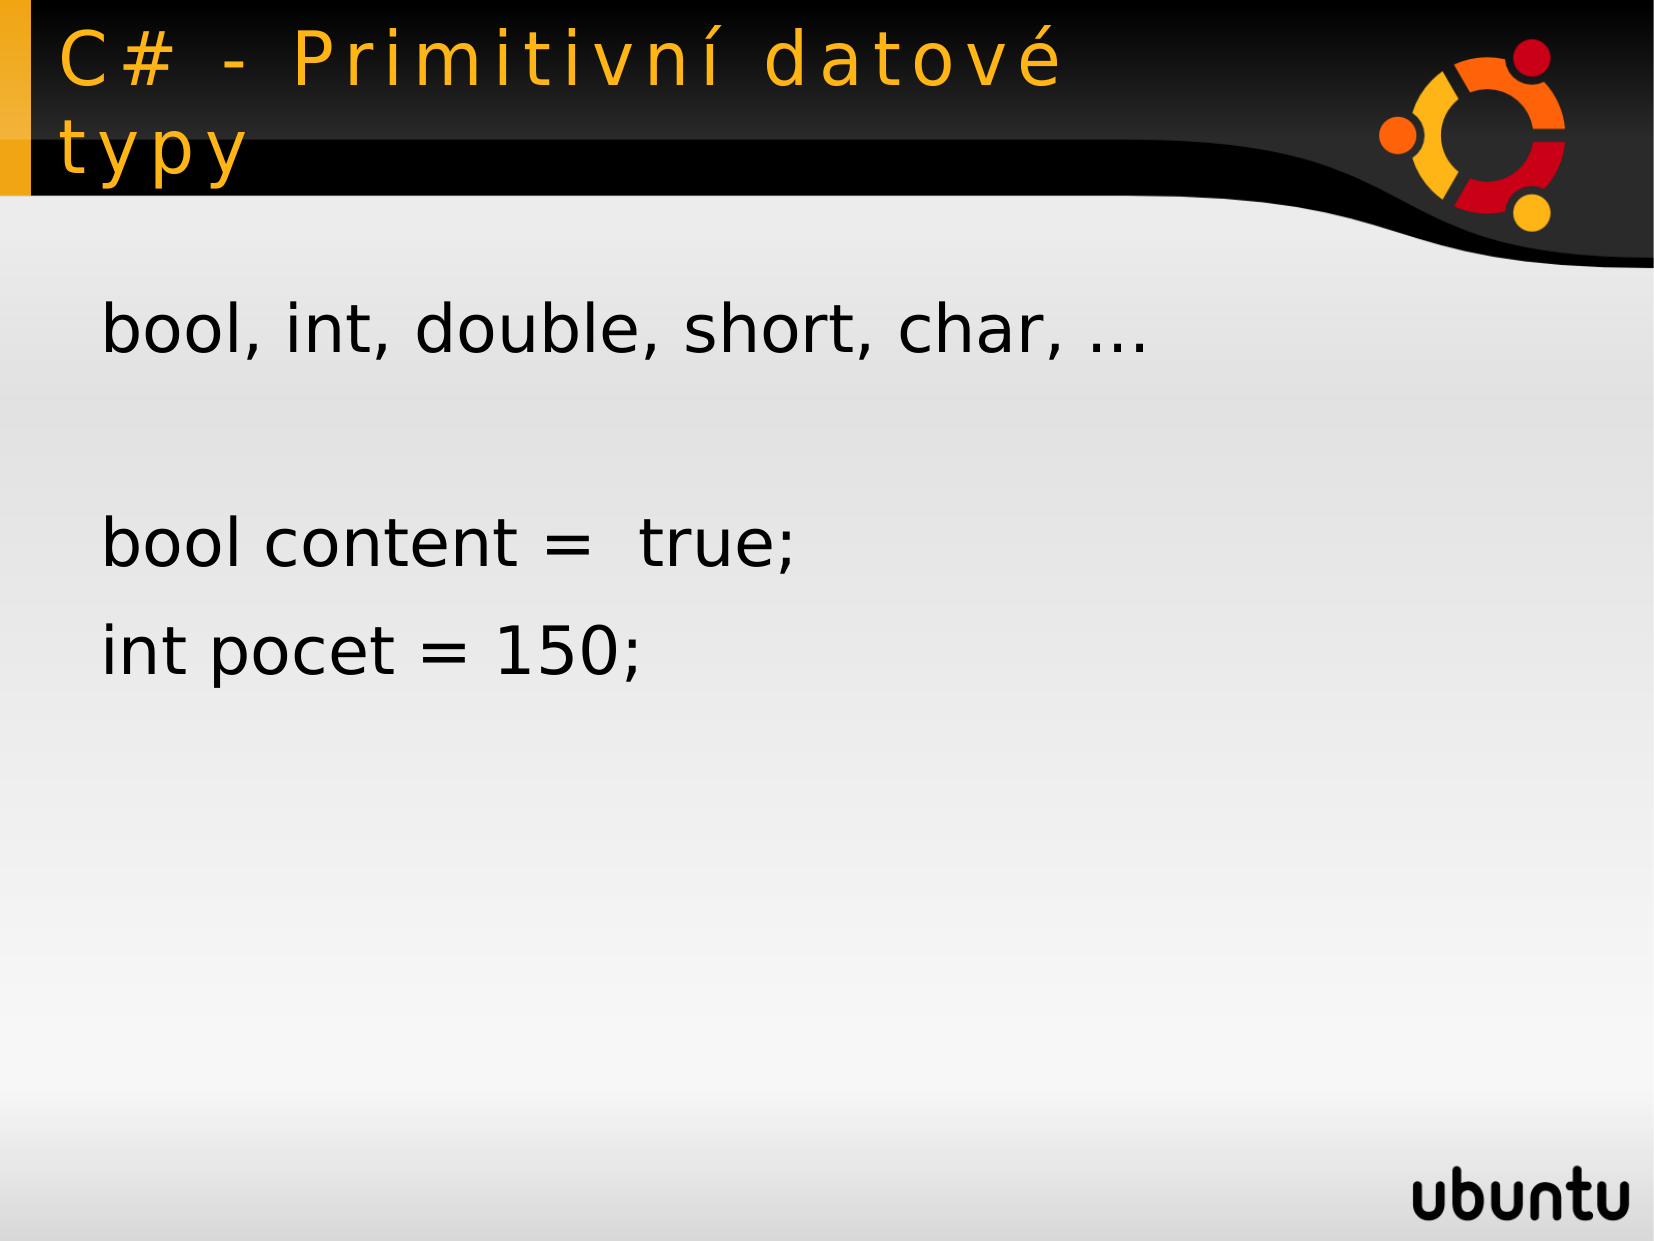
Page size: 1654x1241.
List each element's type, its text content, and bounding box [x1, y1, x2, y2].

title C# - Primitivní datové typy [59, 16, 1270, 191]
list bool, int, double, short, char, ... bool content = true; int pocet = 150; [82, 290, 1571, 1109]
picture [0, 0, 1654, 1241]
